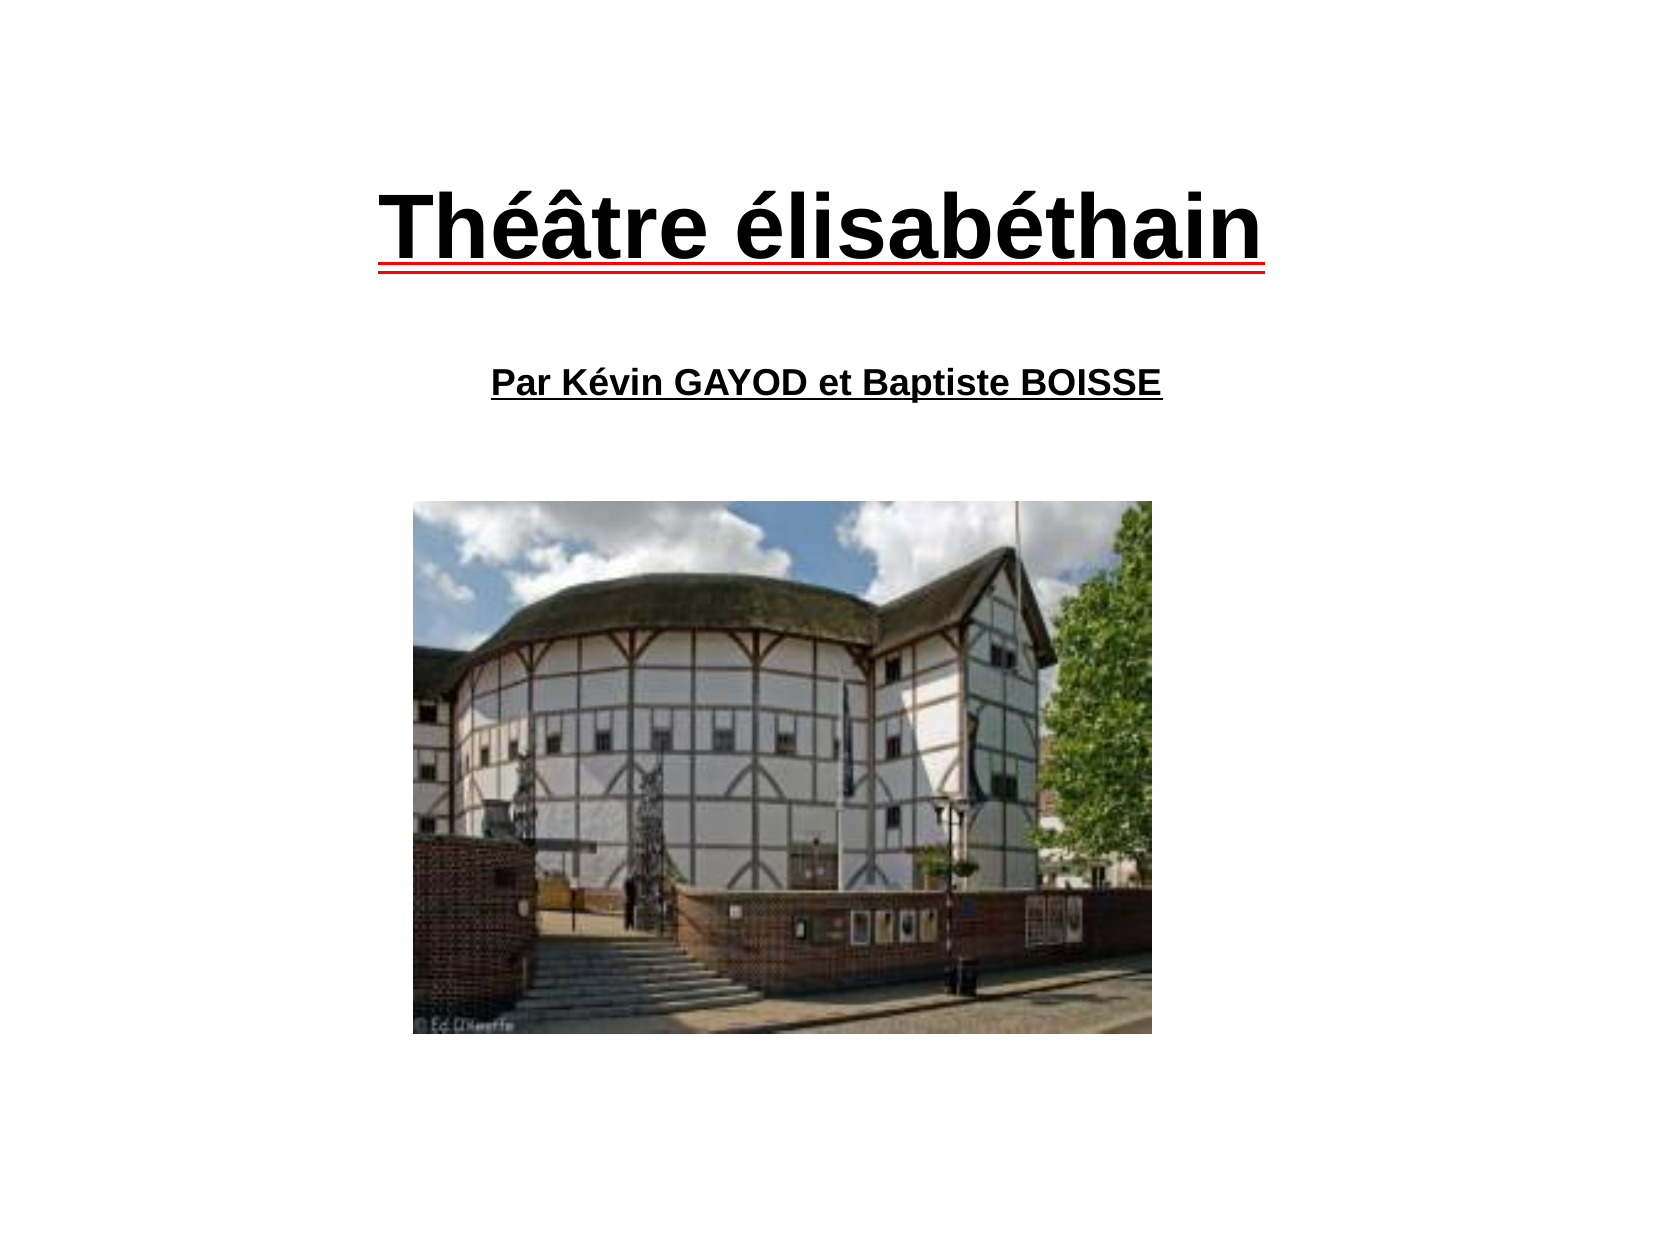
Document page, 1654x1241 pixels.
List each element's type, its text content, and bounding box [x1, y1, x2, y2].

text_box Théâtre élisabéthain Par Kévin GAYOD et Baptiste BOISSE [0, 0, 1654, 416]
picture [413, 501, 1152, 1034]
